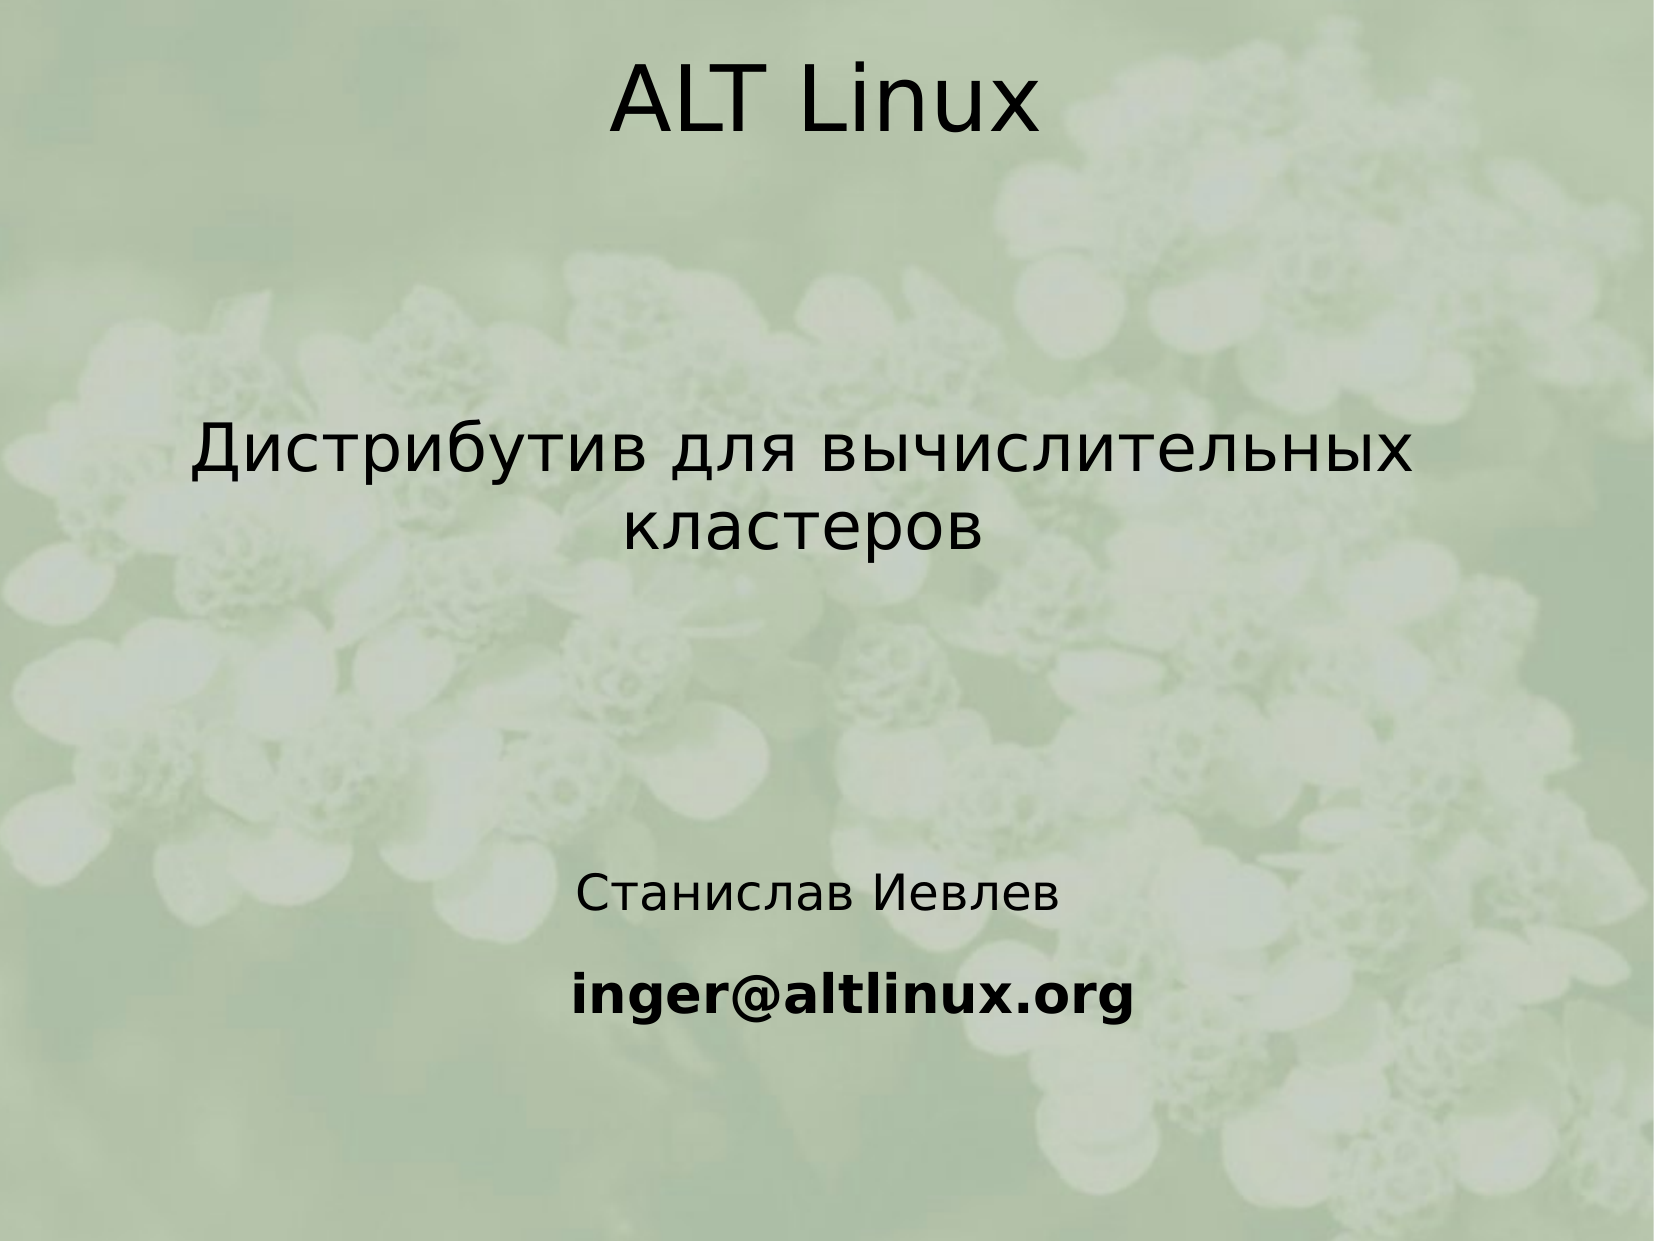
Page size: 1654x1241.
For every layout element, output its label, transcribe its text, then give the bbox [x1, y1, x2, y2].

picture [0, 0, 1654, 1241]
title ALT Linux [82, 46, 1571, 260]
text_box Станислав Иевлев [561, 856, 1039, 930]
text_box inger@altlinux.org [555, 955, 1096, 1034]
subtitle Дистрибутив для вычислительных кластеров [59, 295, 1548, 680]
